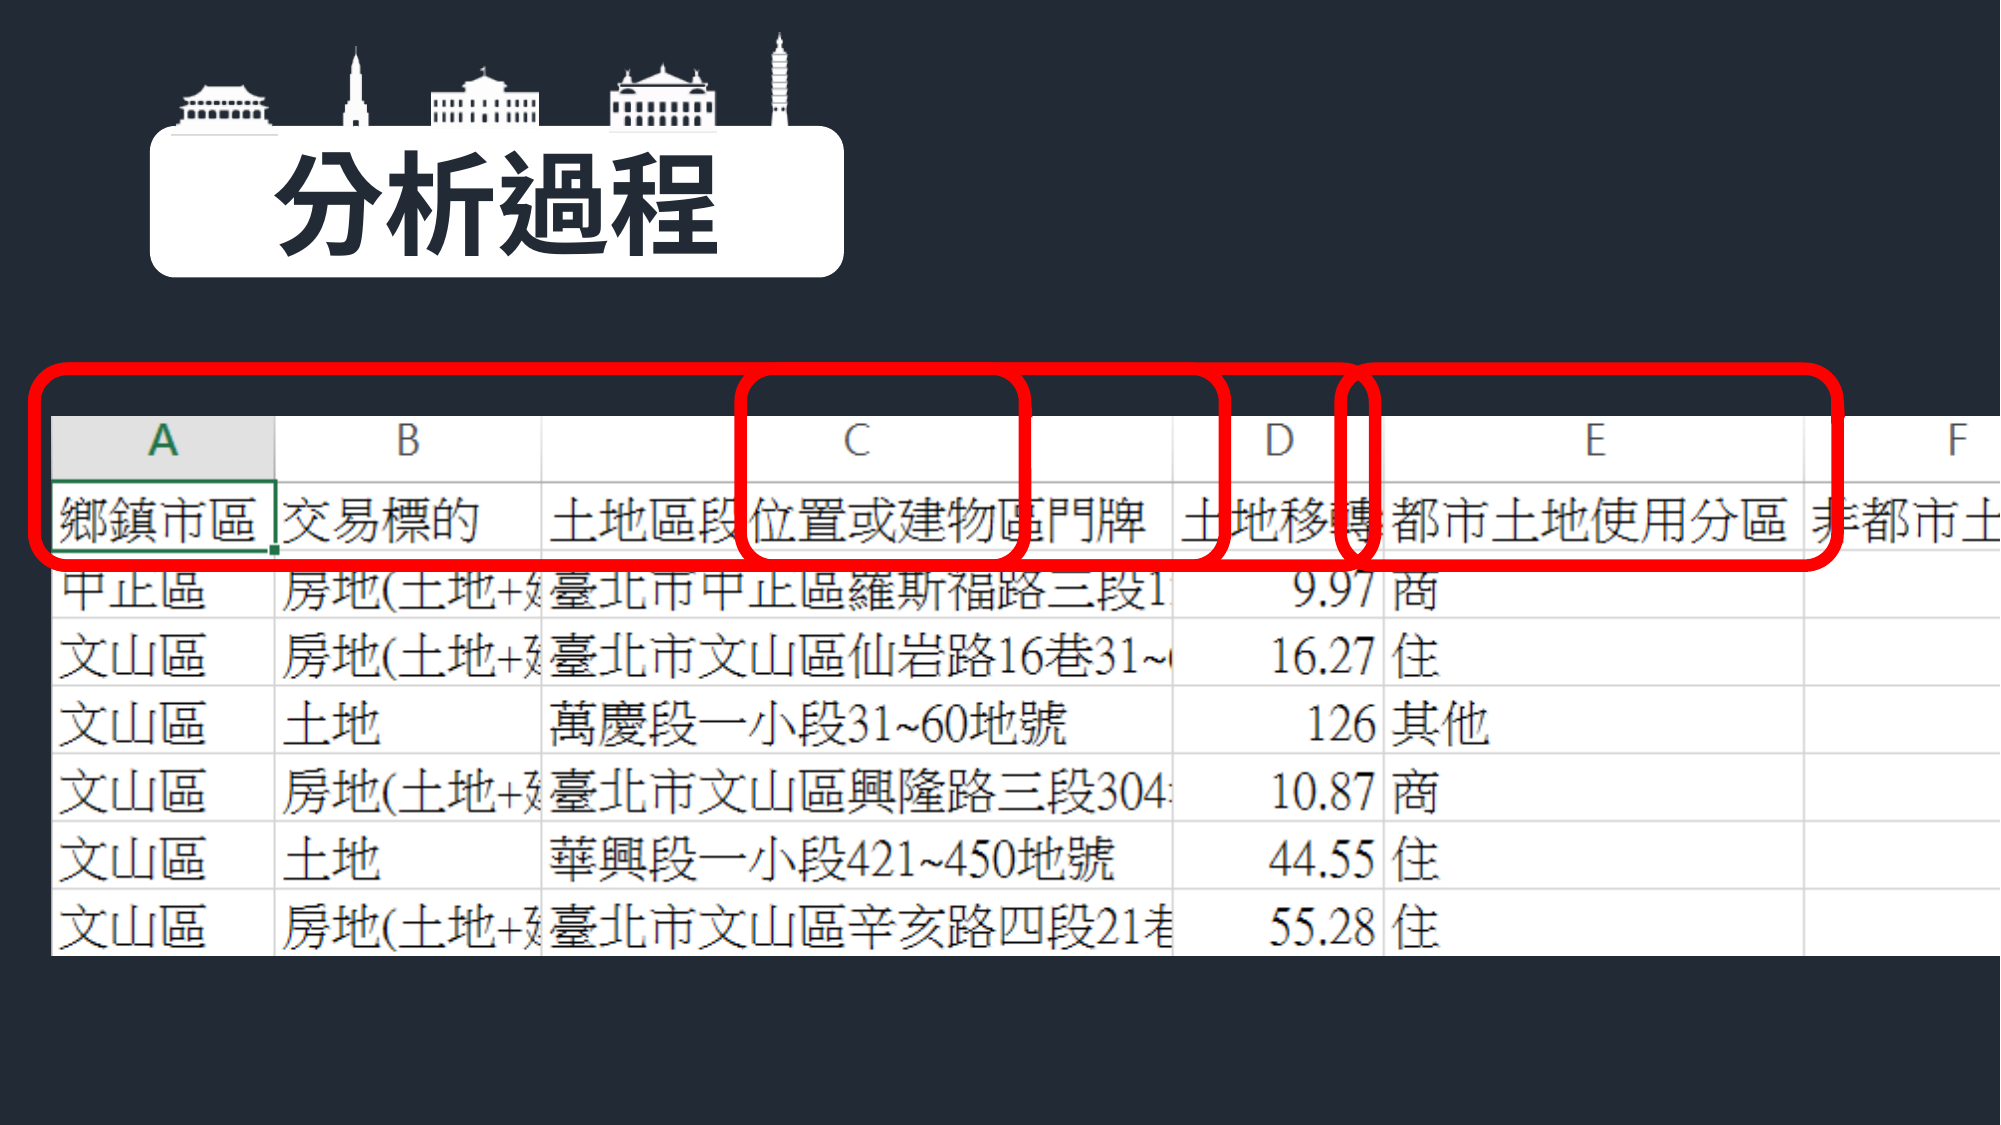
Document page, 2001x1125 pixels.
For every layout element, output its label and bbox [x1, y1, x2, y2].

picture [747, 416, 1018, 559]
picture [1347, 416, 1368, 553]
picture [1373, 416, 1831, 559]
picture [1023, 416, 1218, 559]
picture [1223, 416, 1343, 559]
picture [51, 416, 2000, 956]
picture [51, 416, 743, 559]
